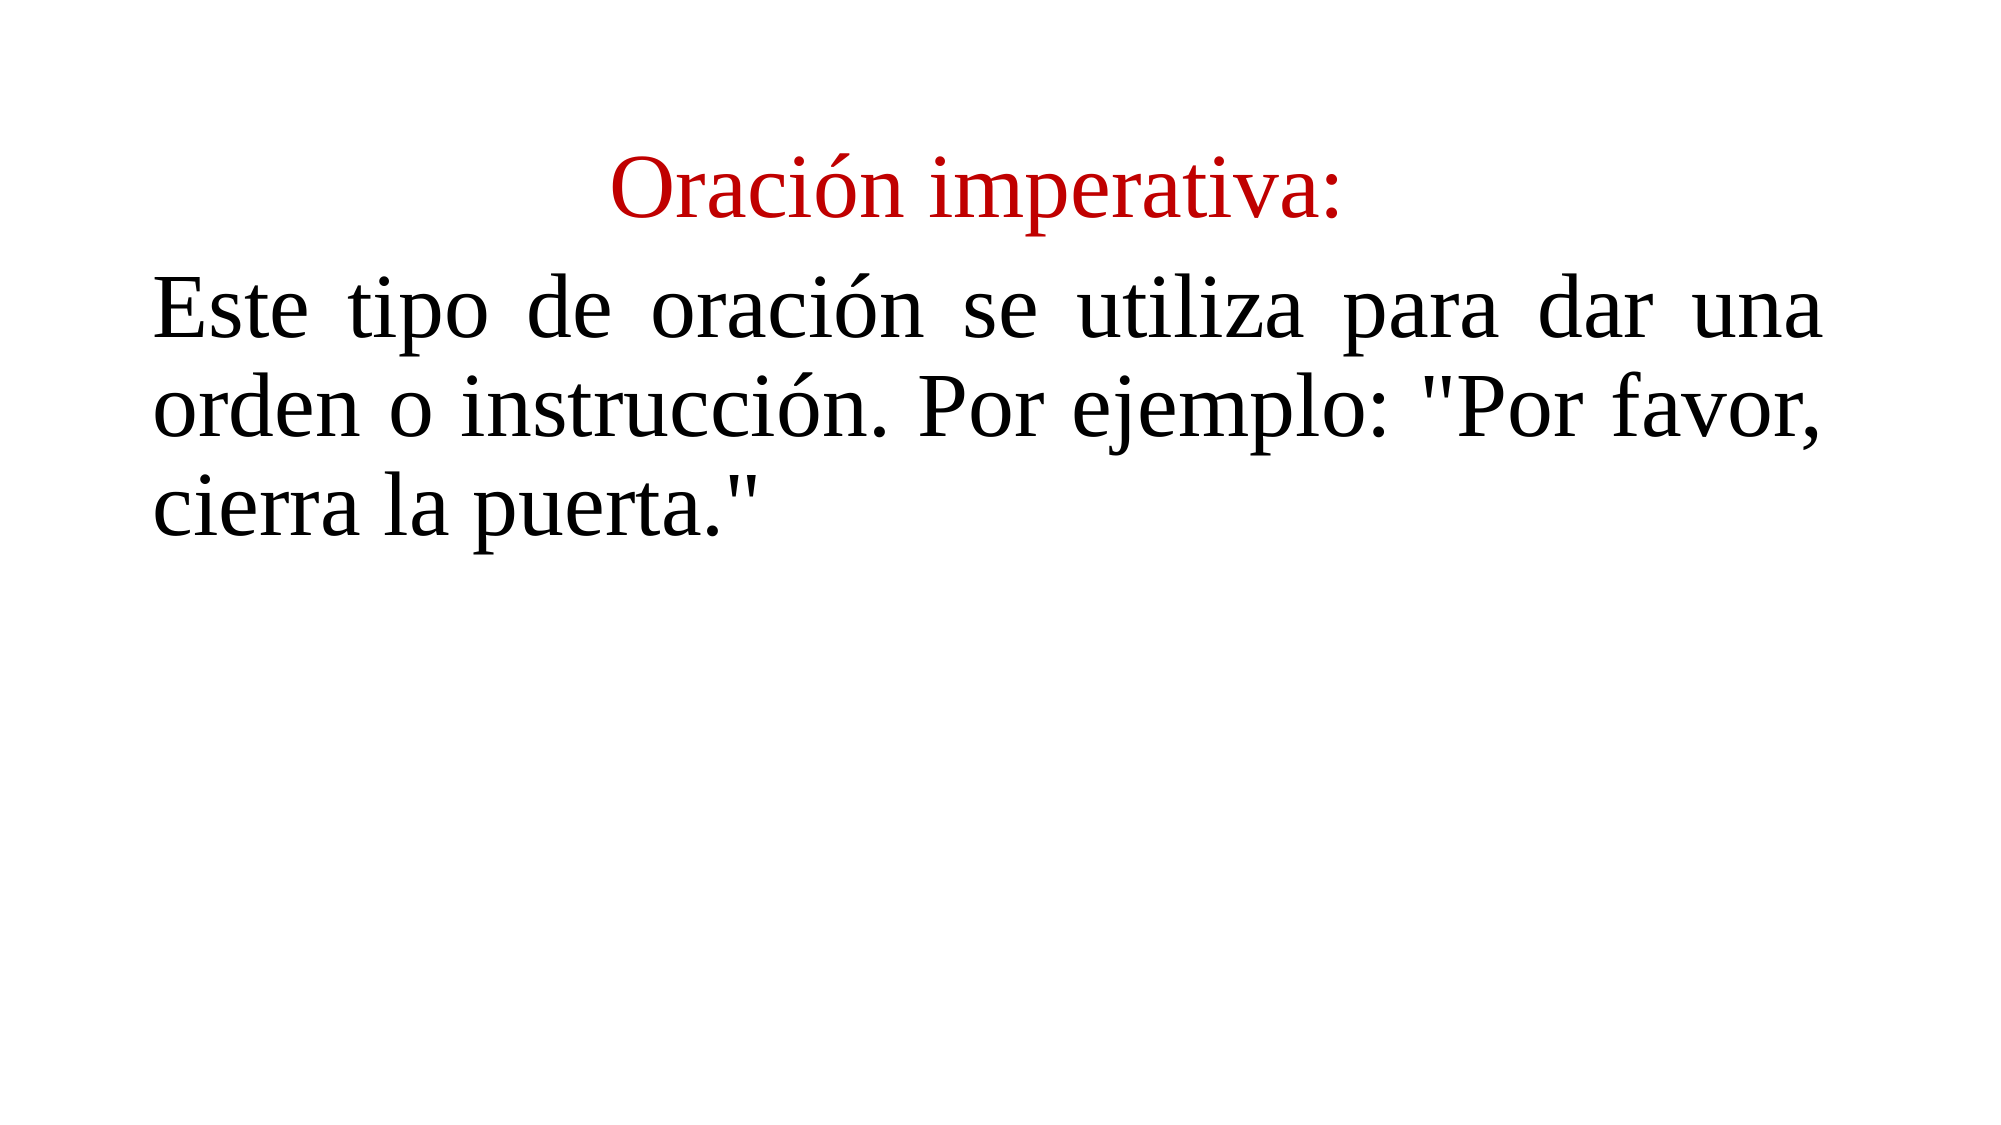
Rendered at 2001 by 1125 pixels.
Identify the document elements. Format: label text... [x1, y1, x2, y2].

list Oración imperativa: Este tipo de oración se utiliza para dar una orden o instrucción. Por ejemplo: "Por favor, cierra la puerta." [137, 131, 1863, 1014]
